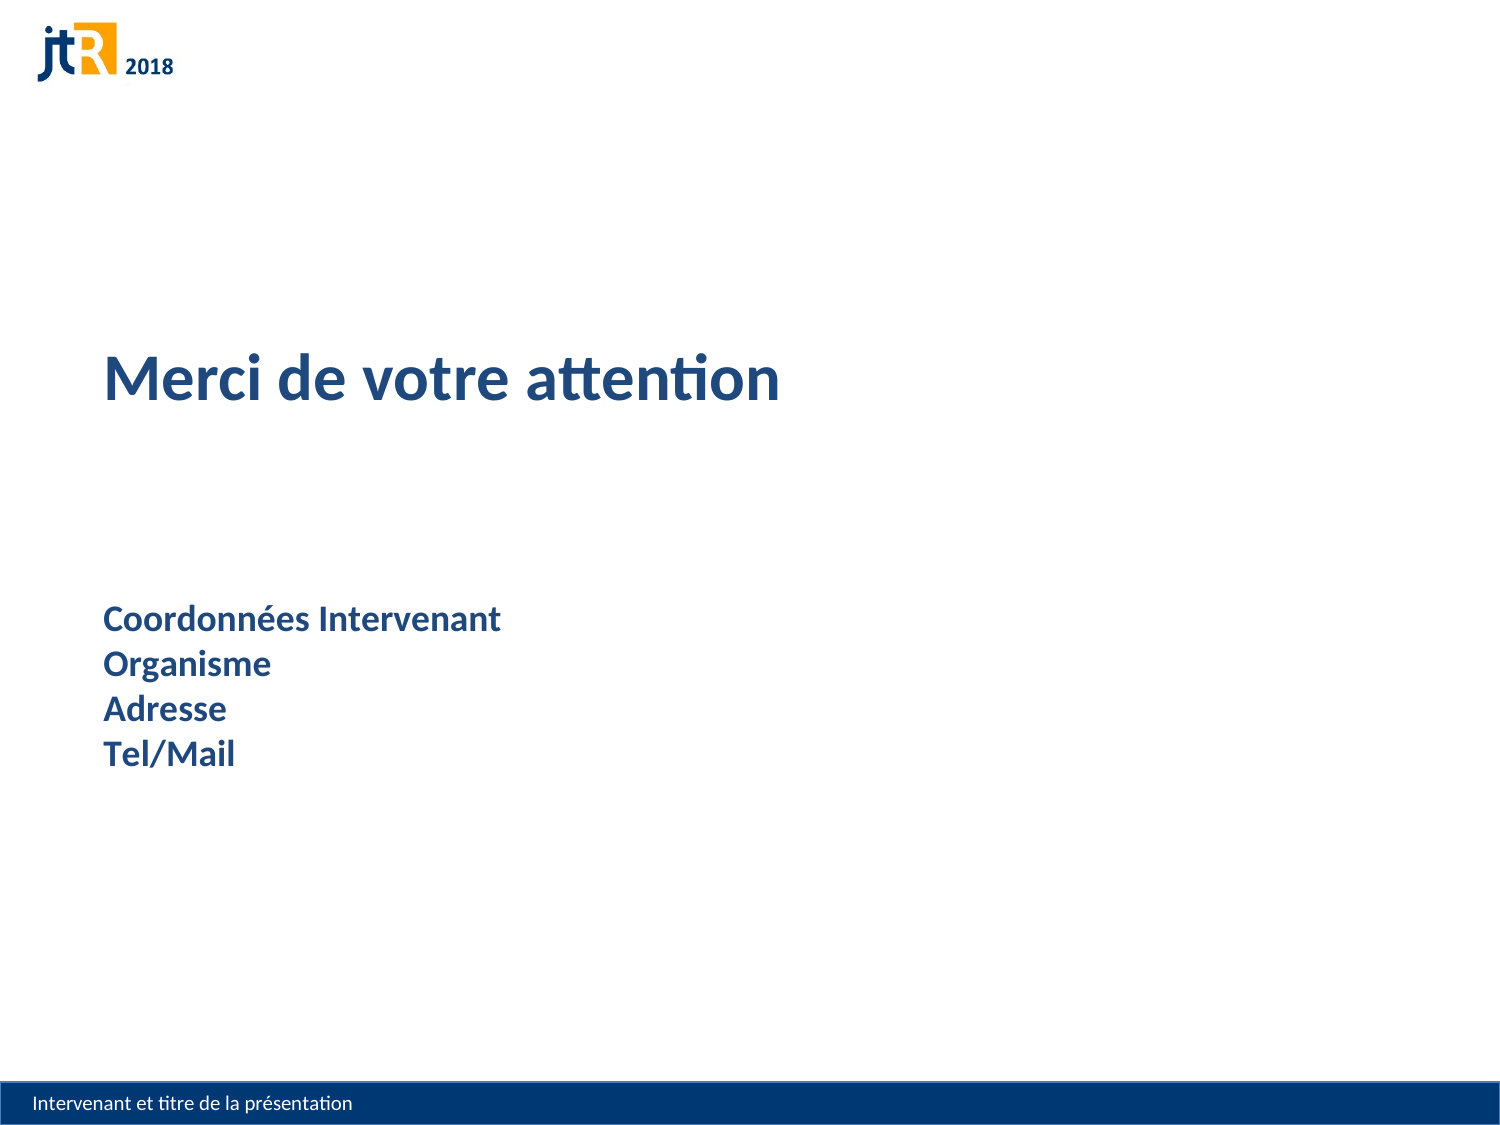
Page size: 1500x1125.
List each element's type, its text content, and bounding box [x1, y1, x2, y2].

picture [29, 12, 186, 91]
text_box Merci de votre attention Coordonnées Intervenant Organisme Adresse Tel/Mail [88, 326, 1010, 782]
